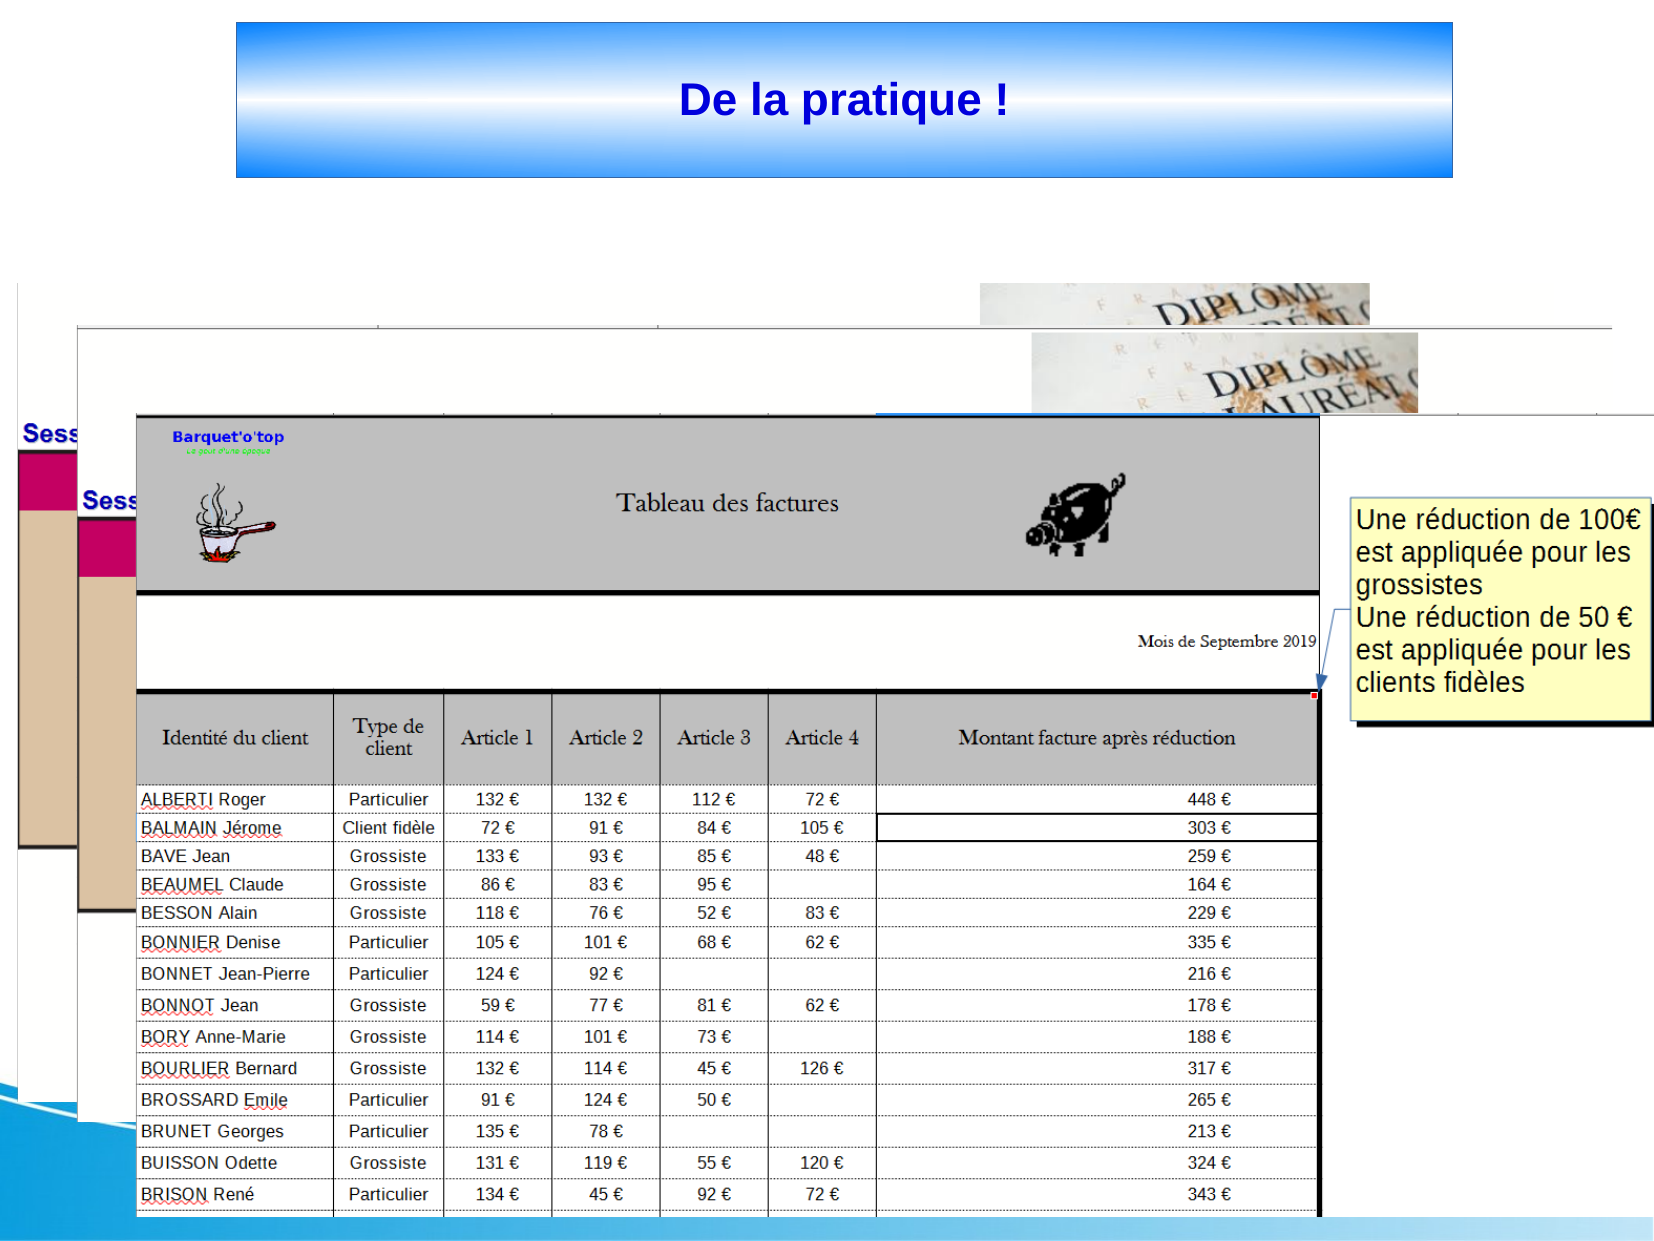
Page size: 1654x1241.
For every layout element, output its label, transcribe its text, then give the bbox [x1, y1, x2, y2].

picture [0, 283, 1654, 1241]
text_box De la pratique ! [236, 22, 1453, 178]
